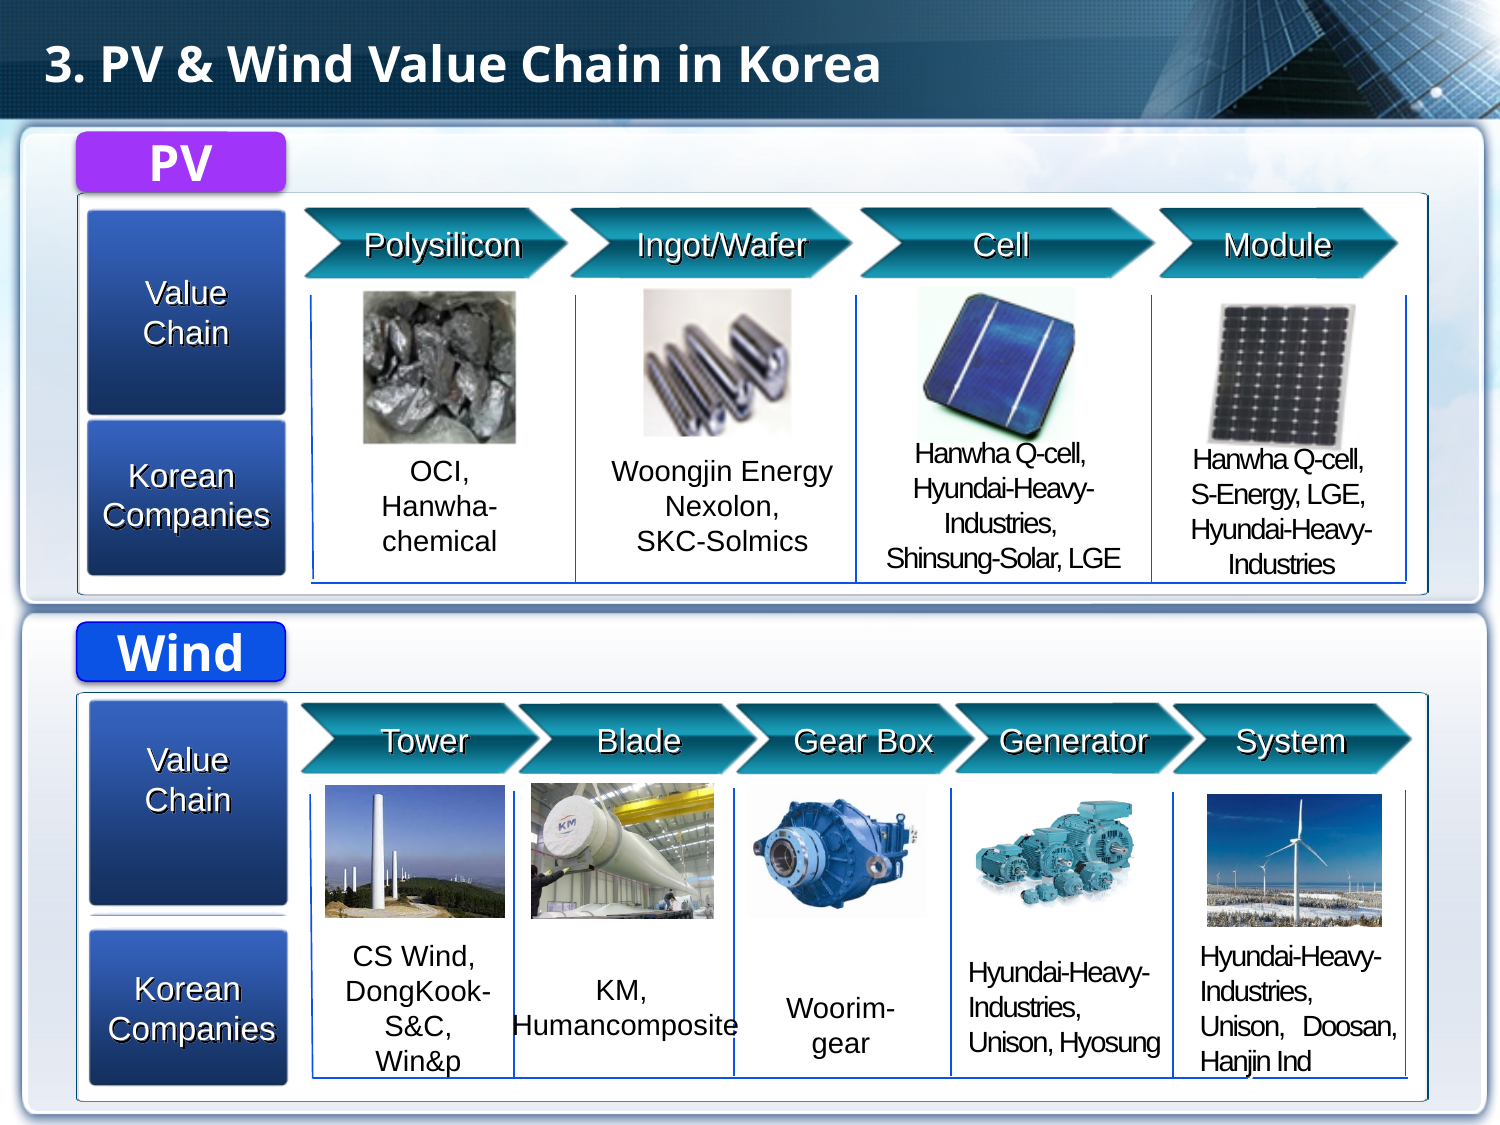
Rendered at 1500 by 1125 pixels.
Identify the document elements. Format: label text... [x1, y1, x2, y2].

text_box Hyundai-Heavy- Industries, Unison, Hyosung [953, 946, 1172, 1067]
text_box Tower [365, 711, 484, 767]
text_box Woongjin Energy Nexolon, SKC-Solmics [596, 444, 849, 565]
text_box Hanwha Q-cell, S-Energy, LGE, Hyundai-Heavy- Industries [1154, 433, 1409, 588]
text_box Wind [76, 622, 286, 682]
text_box Korean Companies [87, 446, 286, 542]
text_box System [1220, 711, 1362, 767]
text_box Hanwha Q-cell, Hyundai-Heavy- Industries, Shinsung-Solar, LGE [857, 427, 1151, 582]
text_box Woorim-gear [752, 982, 930, 1068]
text_box [24, 134, 79, 603]
text_box Cell [957, 215, 1045, 271]
picture [0, 0, 1500, 1125]
text_box Value Chain [127, 263, 245, 359]
text_box [283, 134, 1481, 603]
text_box Module [1208, 215, 1348, 271]
text_box PV [76, 132, 286, 192]
text_box Value Chain [129, 730, 247, 826]
text_box Gear Box [778, 711, 949, 767]
text_box Blade [581, 711, 697, 767]
text_box OCI, Hanwha- chemical [366, 444, 514, 565]
text_box Polysilicon [335, 215, 550, 271]
text_box Generator [984, 711, 1164, 767]
text_box 3. PV & Wind Value Chain in Korea [29, 24, 1324, 100]
text_box KM, Humancomposite [497, 963, 755, 1049]
text_box Ingot/Wafer [621, 215, 822, 271]
text_box Korean Companies [92, 959, 292, 1055]
text_box Hyundai-Heavy- Industries, Unison, Doosan, Hanjin Ind [1184, 929, 1412, 1085]
text_box [26, 641, 1483, 1113]
text_box CS Wind, DongKook-S&C, Win&p [311, 929, 525, 1085]
